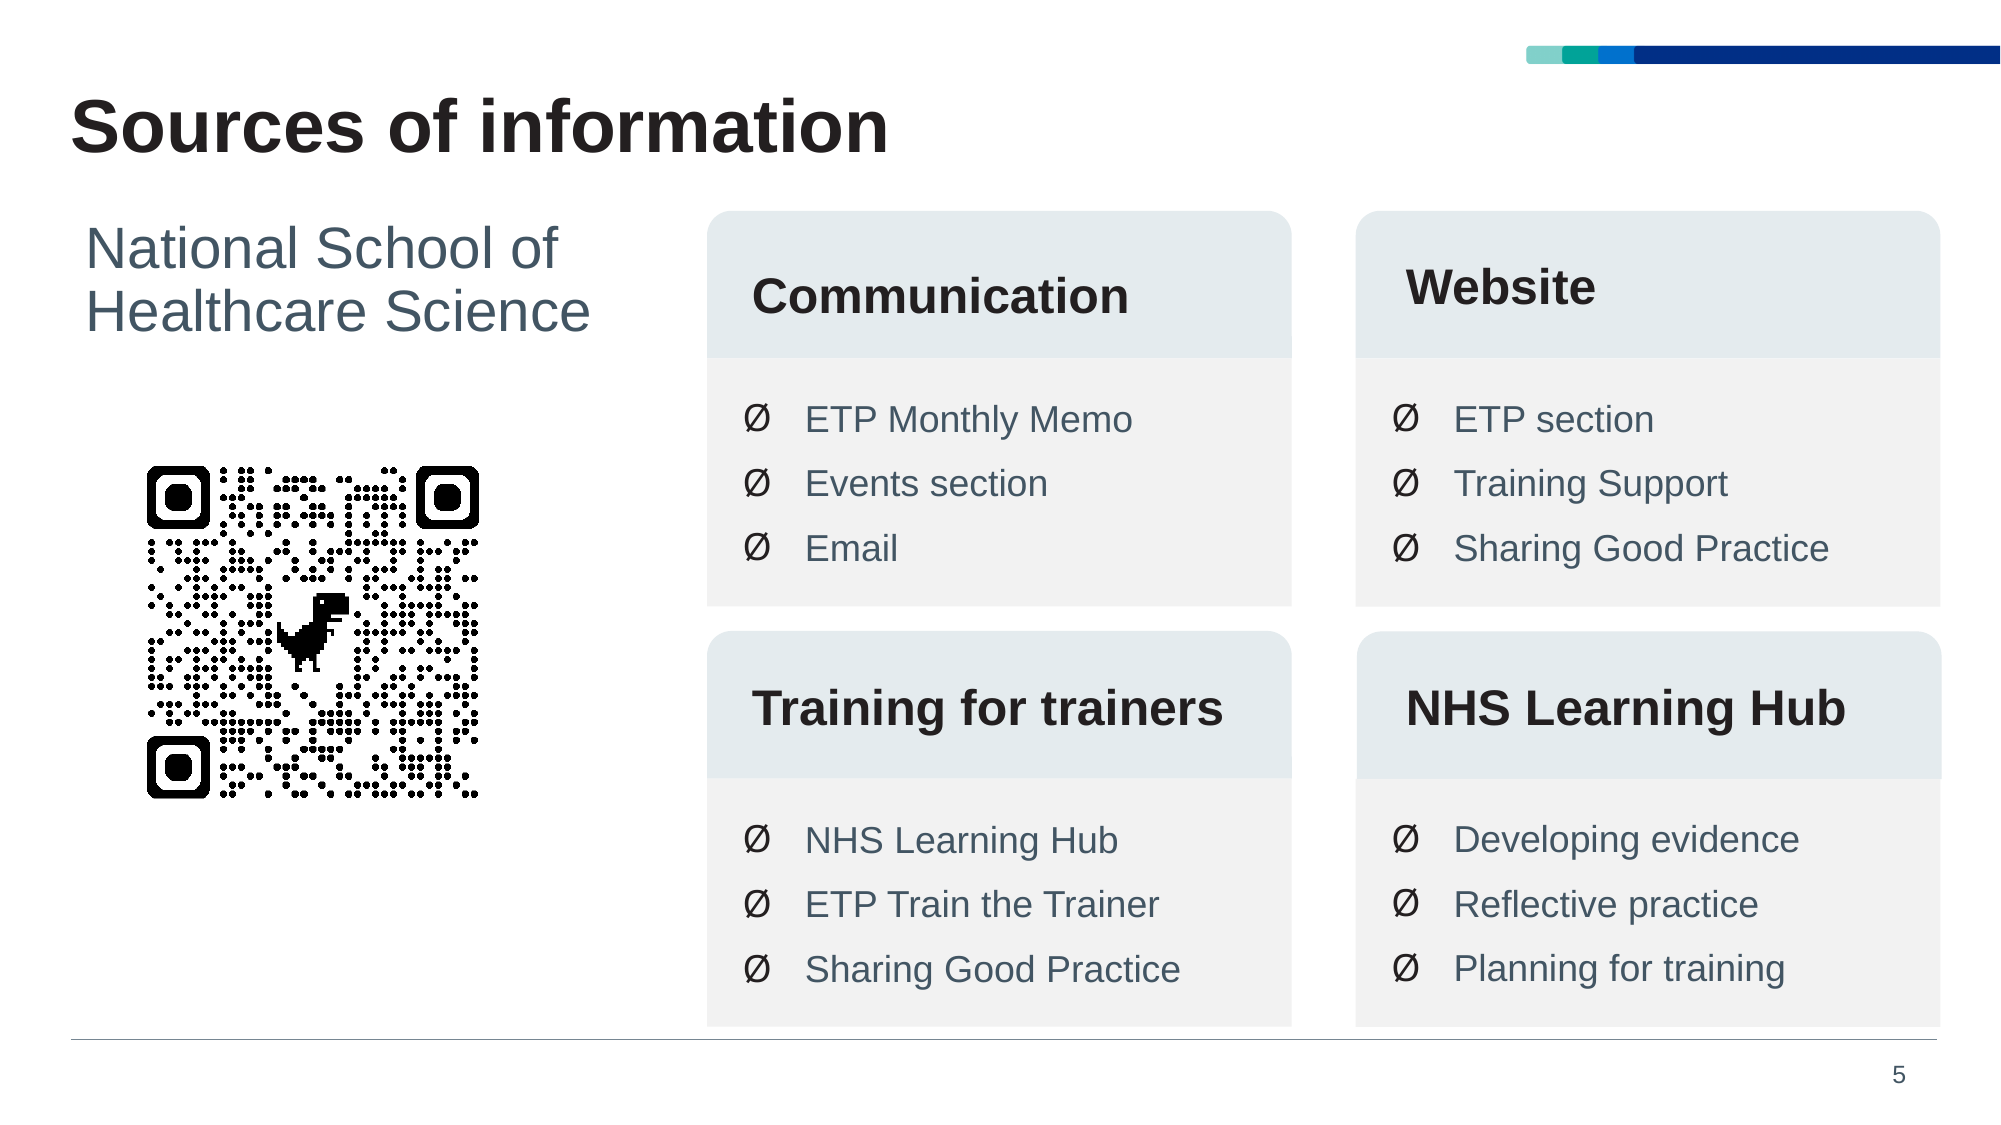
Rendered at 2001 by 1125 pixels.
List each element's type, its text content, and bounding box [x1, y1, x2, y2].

list NHS Learning Hub ETP Train the Trainer Sharing Good Practice [707, 778, 1292, 1027]
list National School of Healthcare Science [70, 210, 656, 994]
text_box Website [1390, 247, 1906, 323]
picture [111, 430, 514, 834]
list Developing evidence Reflective practice Planning for training [1355, 778, 1941, 1027]
list ETP Monthly Memo Events section Email [707, 358, 1292, 607]
text_box Training for trainers [736, 668, 1252, 745]
text_box Communication [736, 256, 1252, 332]
list ETP section Training Support Sharing Good Practice [1355, 358, 1941, 607]
text_box NHS Learning Hub [1390, 668, 1906, 745]
title Sources of information [70, 70, 1942, 186]
